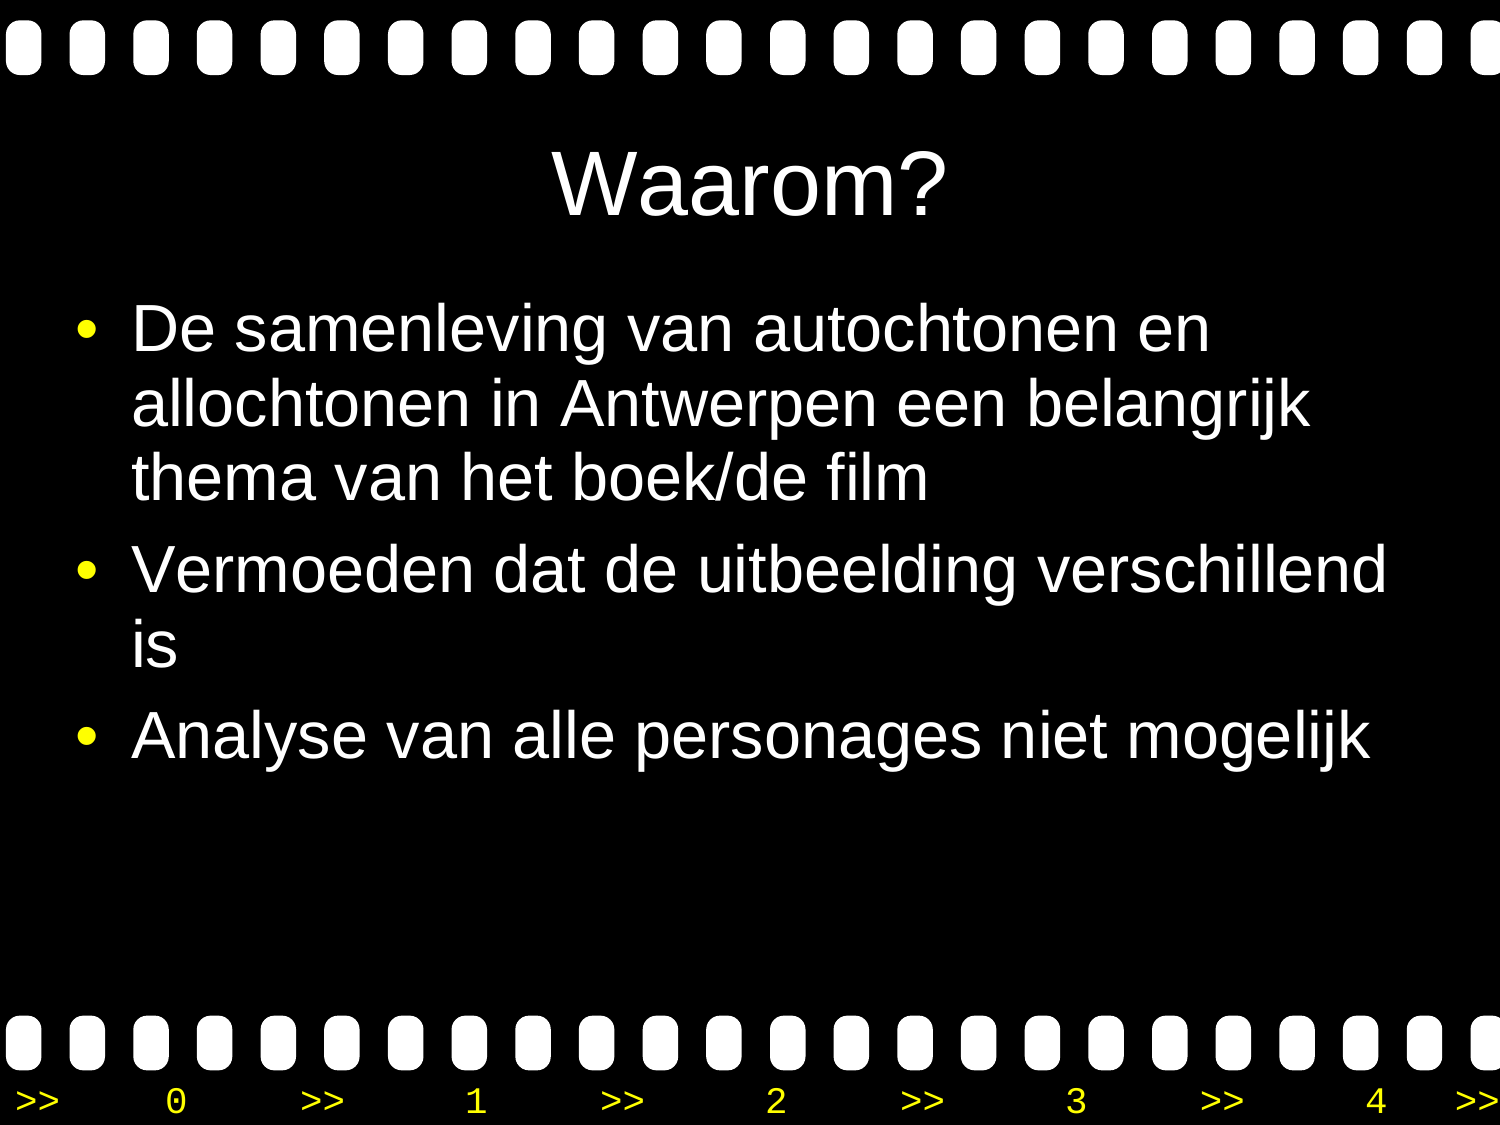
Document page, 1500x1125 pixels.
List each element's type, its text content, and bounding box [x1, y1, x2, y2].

title Waarom? [75, 97, 1426, 271]
list De samenleving van autochtonen en allochtonen in Antwerpen een belangrijk thema van het boek/de film Vermoeden dat de uitbeelding verschillend is Analyse van alle personages niet mogelijk [75, 290, 1426, 1019]
